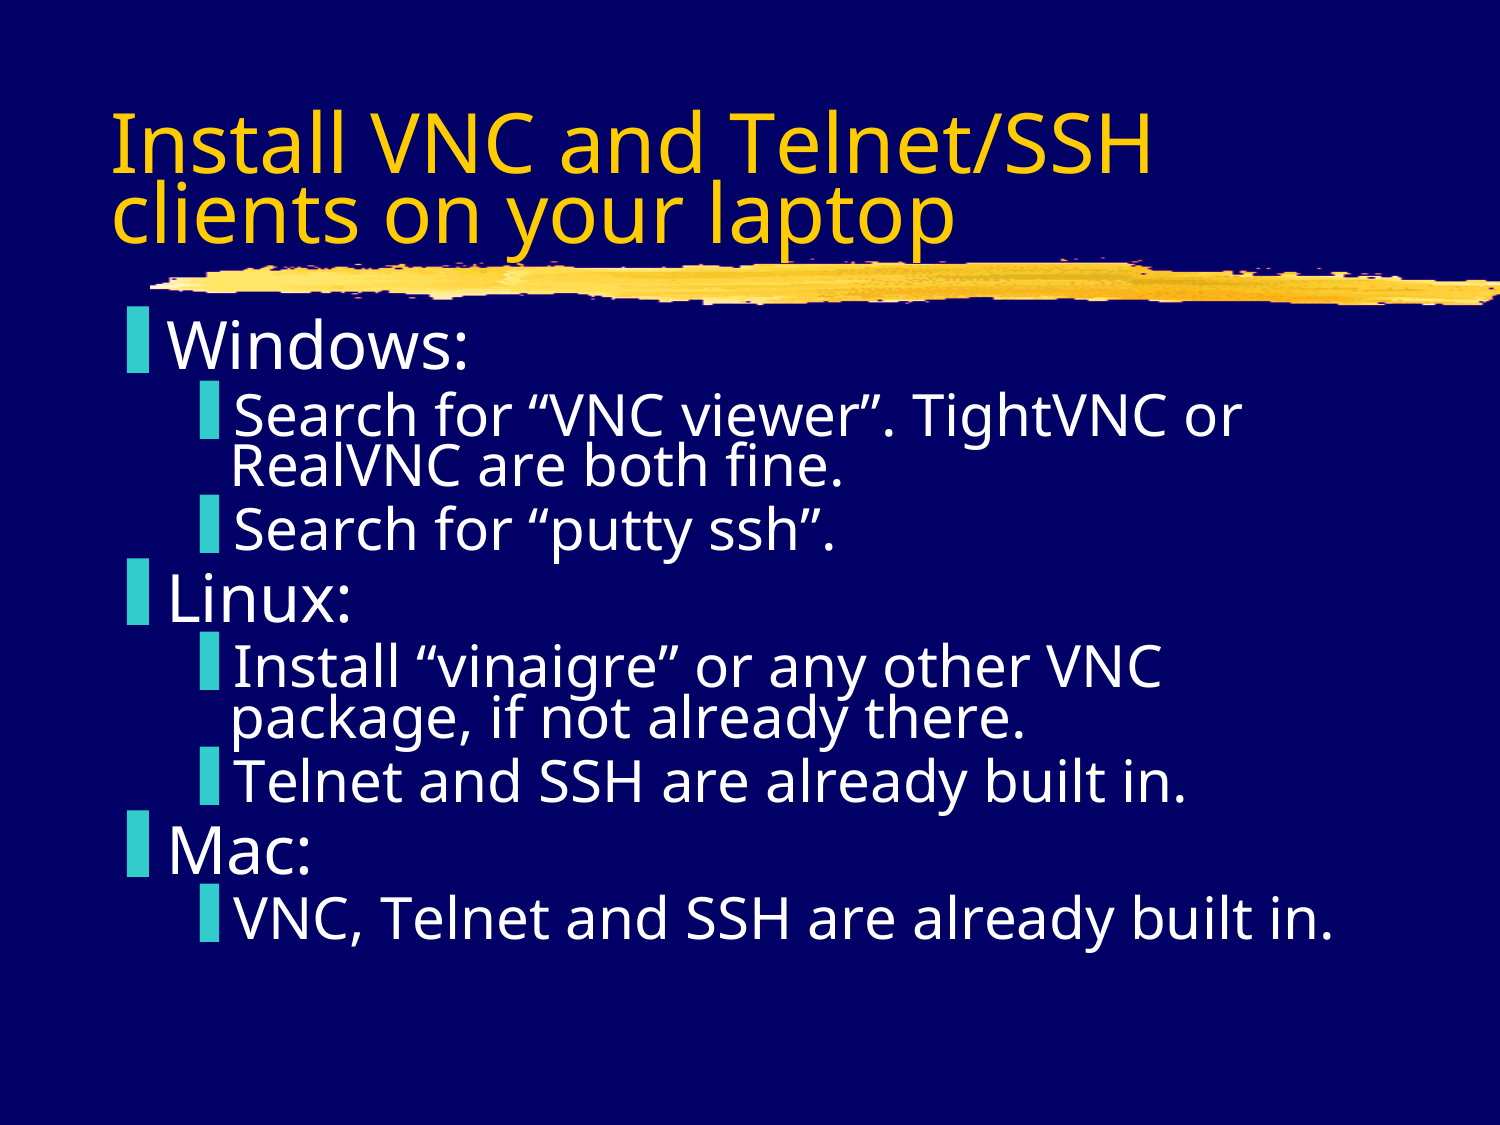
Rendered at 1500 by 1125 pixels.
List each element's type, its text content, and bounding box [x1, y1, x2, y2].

picture [150, 252, 1500, 316]
list Windows: Search for “VNC viewer”. TightVNC or RealVNC are both fine. Search for “putty ssh”. Linux: Install “vinaigre” or any other VNC package, if not already there. Telnet and SSH are already built in. Mac: VNC, Telnet and SSH are already built in. [110, 318, 1391, 1027]
title Install VNC and Telnet/SSH clients on your laptop [110, 78, 1391, 297]
